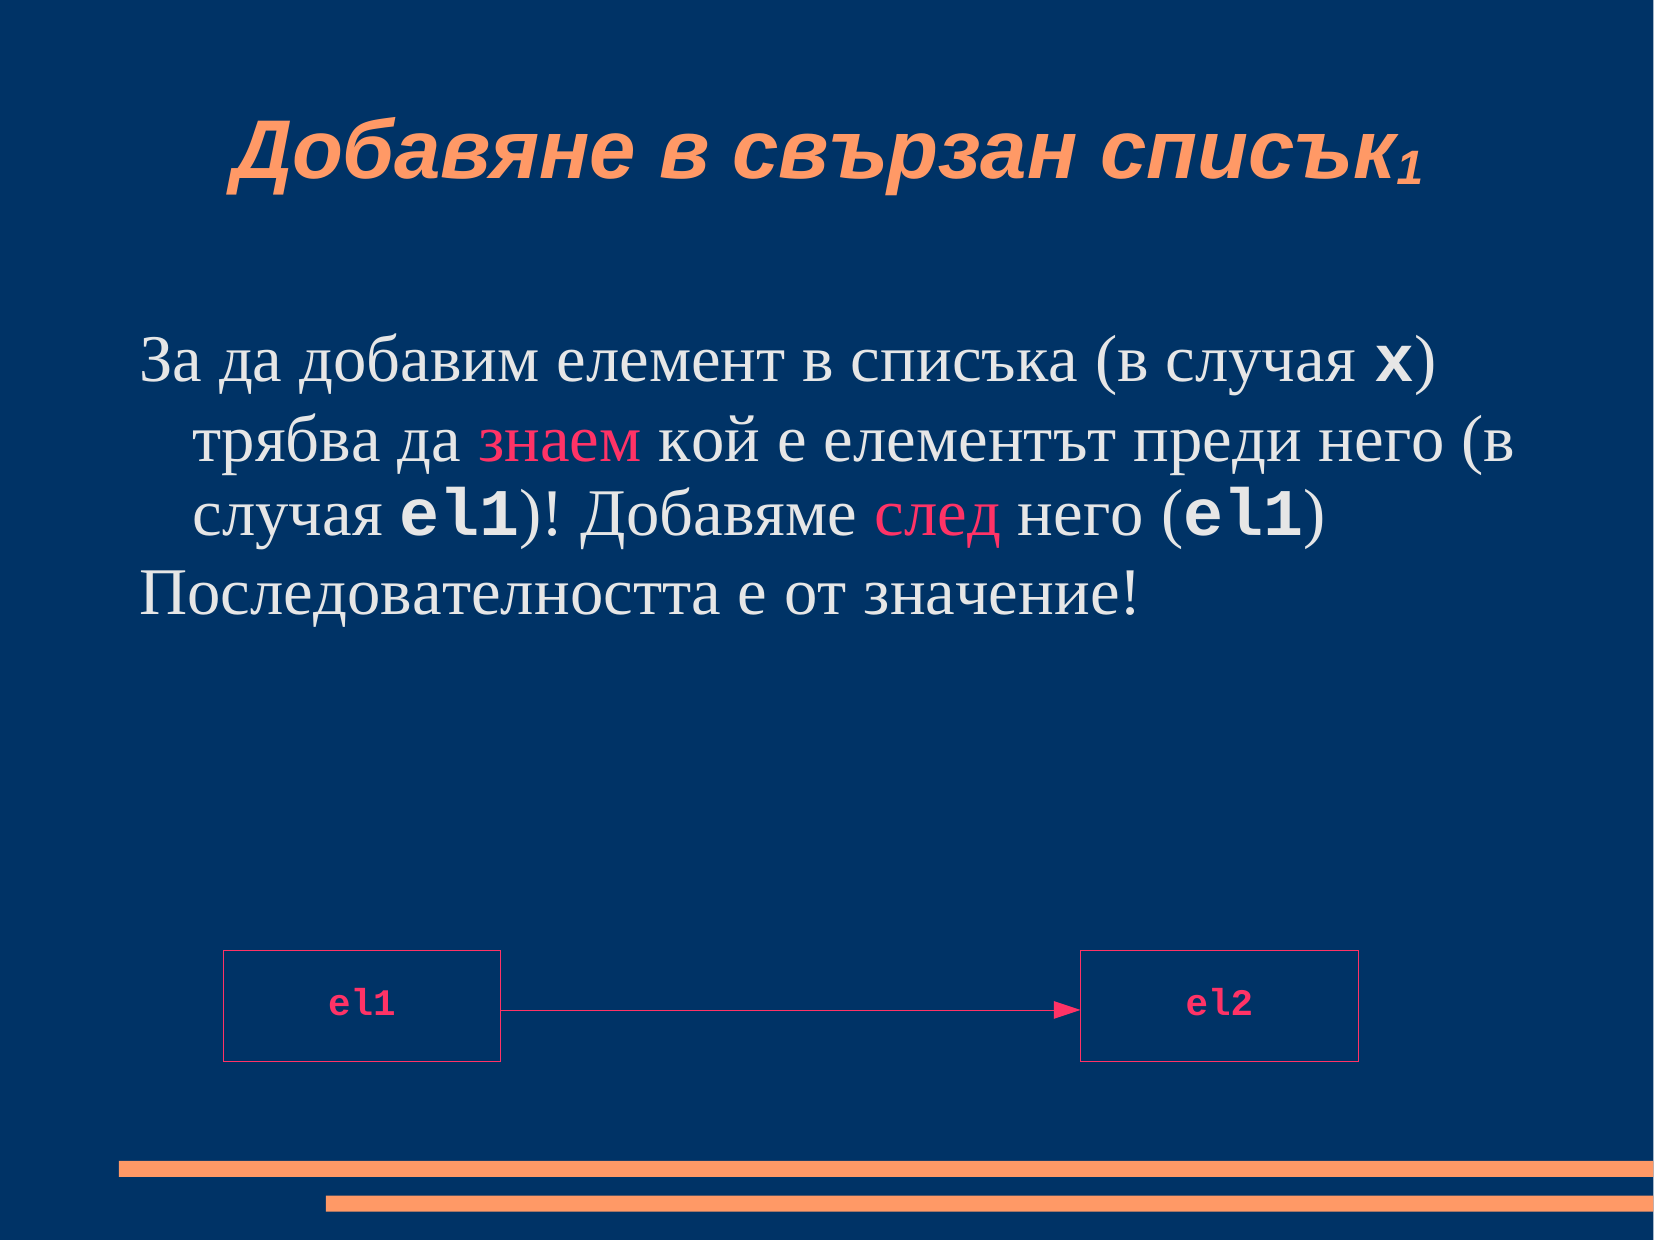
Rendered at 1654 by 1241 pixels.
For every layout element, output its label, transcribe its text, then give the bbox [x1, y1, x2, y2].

list За да добавим елемент в списъка (в случая x) трябва да знаем кой е елементът преди него (в случая el1)! Добавяме след него (el1) Последователността е от значение! [121, 322, 1561, 1133]
title Добавяне в свързан списък1 [121, 46, 1534, 254]
